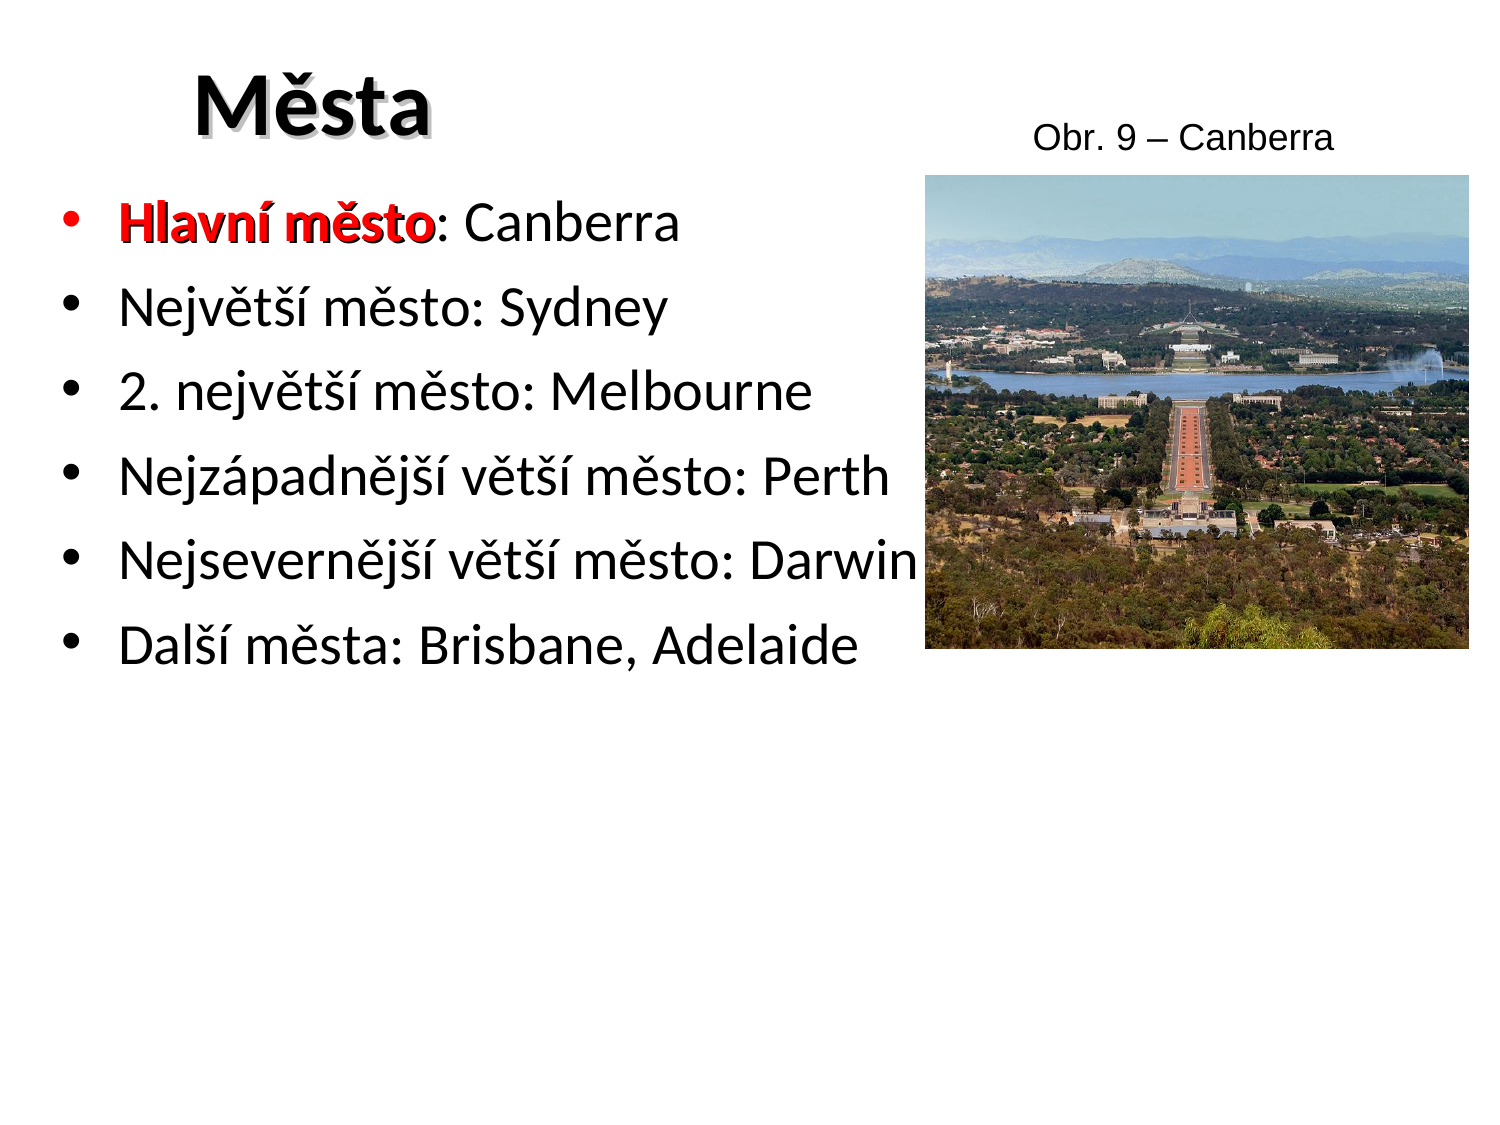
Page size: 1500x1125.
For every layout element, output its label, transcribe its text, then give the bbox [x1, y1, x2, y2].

text_box Obr. 9 – Canberra [984, 105, 1383, 166]
picture [925, 175, 1469, 649]
title Města [74, 36, 551, 162]
list Hlavní město: Canberra Největší město: Sydney 2. největší město: Melbourne Nejzápadnější větší město: Perth Nejsevernější větší město: Darwin Další města: Brisbane, Adelaide [46, 175, 1004, 704]
